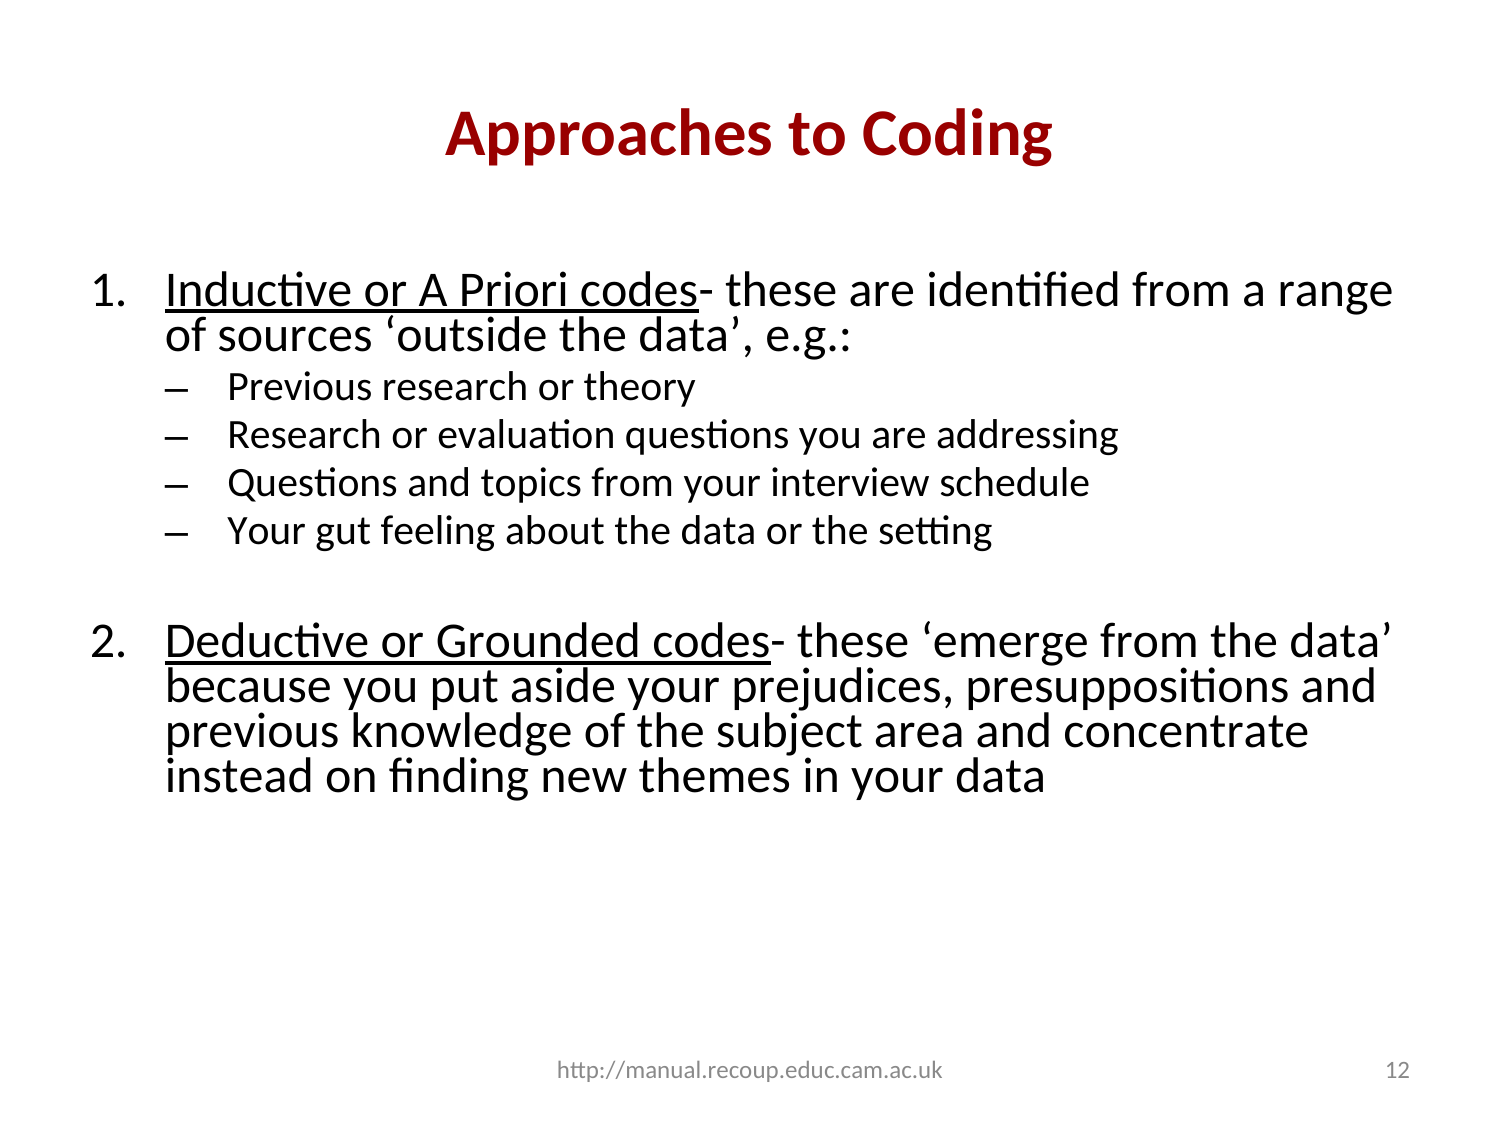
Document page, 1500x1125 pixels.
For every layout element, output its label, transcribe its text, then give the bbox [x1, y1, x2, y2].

title Approaches to Coding [75, 45, 1426, 233]
list Inductive or A Priori codes- these are identified from a range of sources ‘outside the data’, e.g.: Previous research or theory Research or evaluation questions you are addressing Questions and topics from your interview schedule Your gut feeling about the data or the setting 2. Deductive or Grounded codes- these ‘emerge from the data’ because you put aside your prejudices, presuppositions and previous knowledge of the subject area and concentrate instead on finding new themes in your data [75, 262, 1426, 1006]
